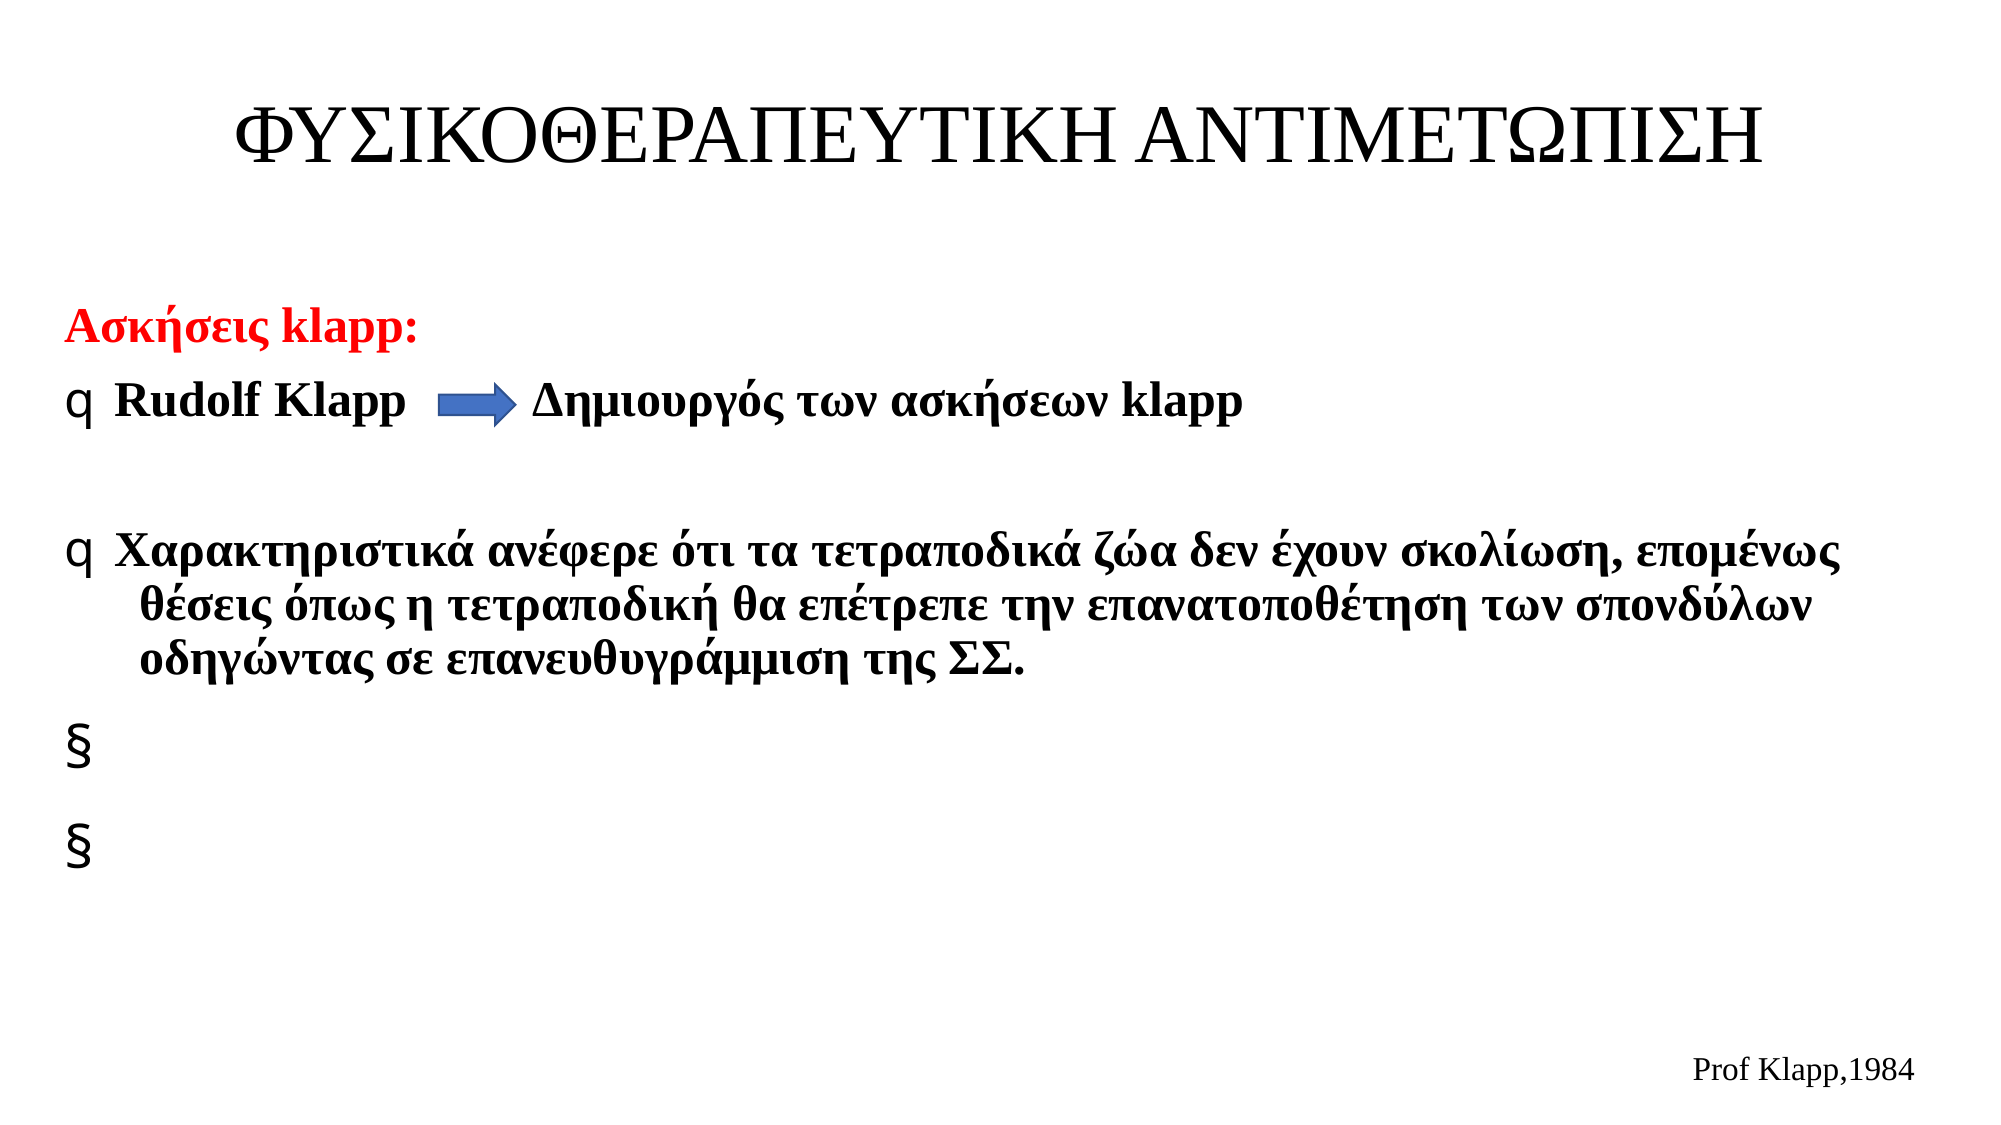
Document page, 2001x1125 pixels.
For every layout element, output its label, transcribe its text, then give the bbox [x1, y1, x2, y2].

title ΦΥΣΙΚΟΘΕΡΑΠΕΥΤΙΚΗ ΑΝΤΙΜΕΤΩΠΙΣΗ [137, 42, 1863, 230]
text_box [438, 384, 516, 426]
list Ασκήσεις klapp: Rudolf Klapp Δημιουργός των ασκήσεων klapp Χαρακτηριστικά ανέφερε ότι τα τετραποδικά ζώα δεν έχουν σκολίωση, επομένως θέσεις όπως η τετραποδική θα επέτρεπε την επανατοποθέτηση των σπονδύλων οδηγώντας σε επανευθυγράμμιση της ΣΣ. Prof Klapp,1984 [49, 291, 1978, 1096]
